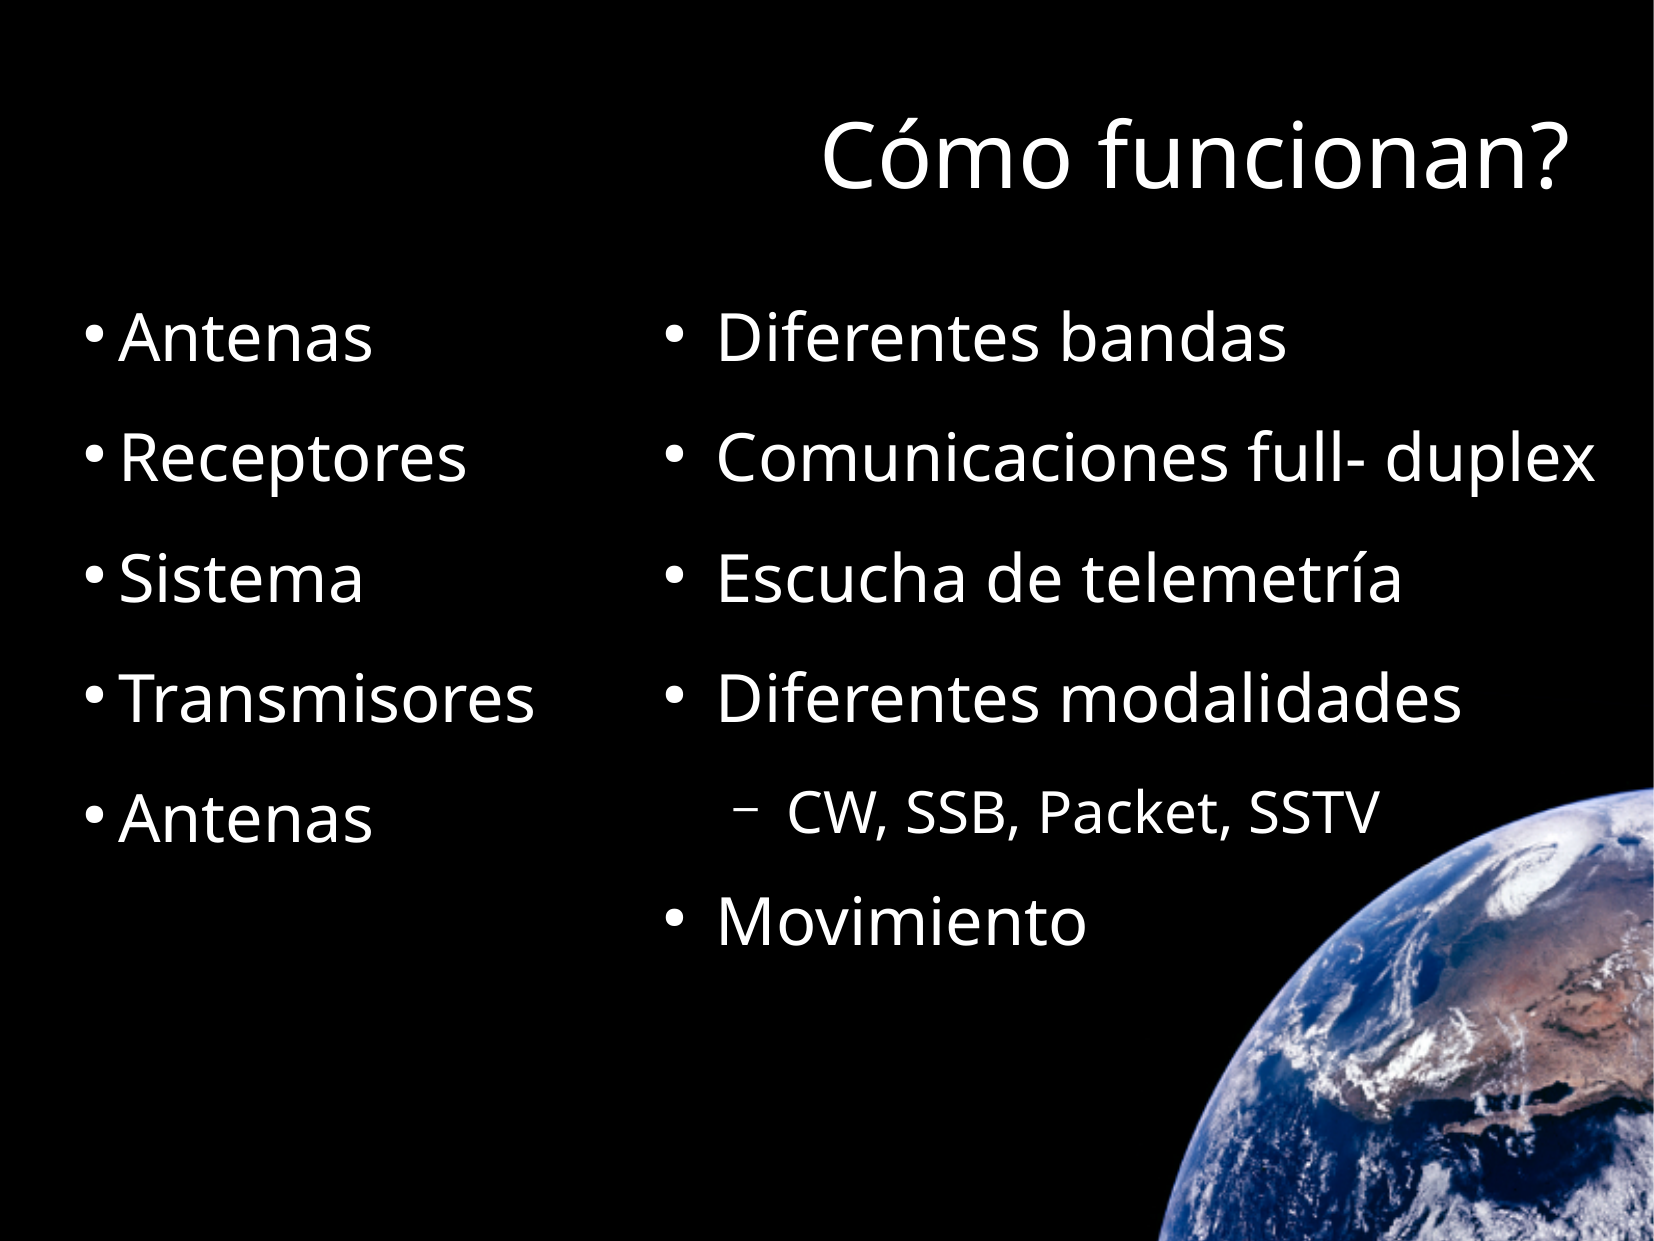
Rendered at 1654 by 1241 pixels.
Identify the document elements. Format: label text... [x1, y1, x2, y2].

list Antenas Receptores Sistema Transmisores Antenas [82, 290, 645, 1010]
title Cómo funcionan? [82, 49, 1571, 257]
list Diferentes bandas Comunicaciones full- duplex Escucha de telemetría Diferentes modalidades CW, SSB, Packet, SSTV Movimiento [645, 290, 1636, 1010]
picture [0, 0, 1654, 1241]
